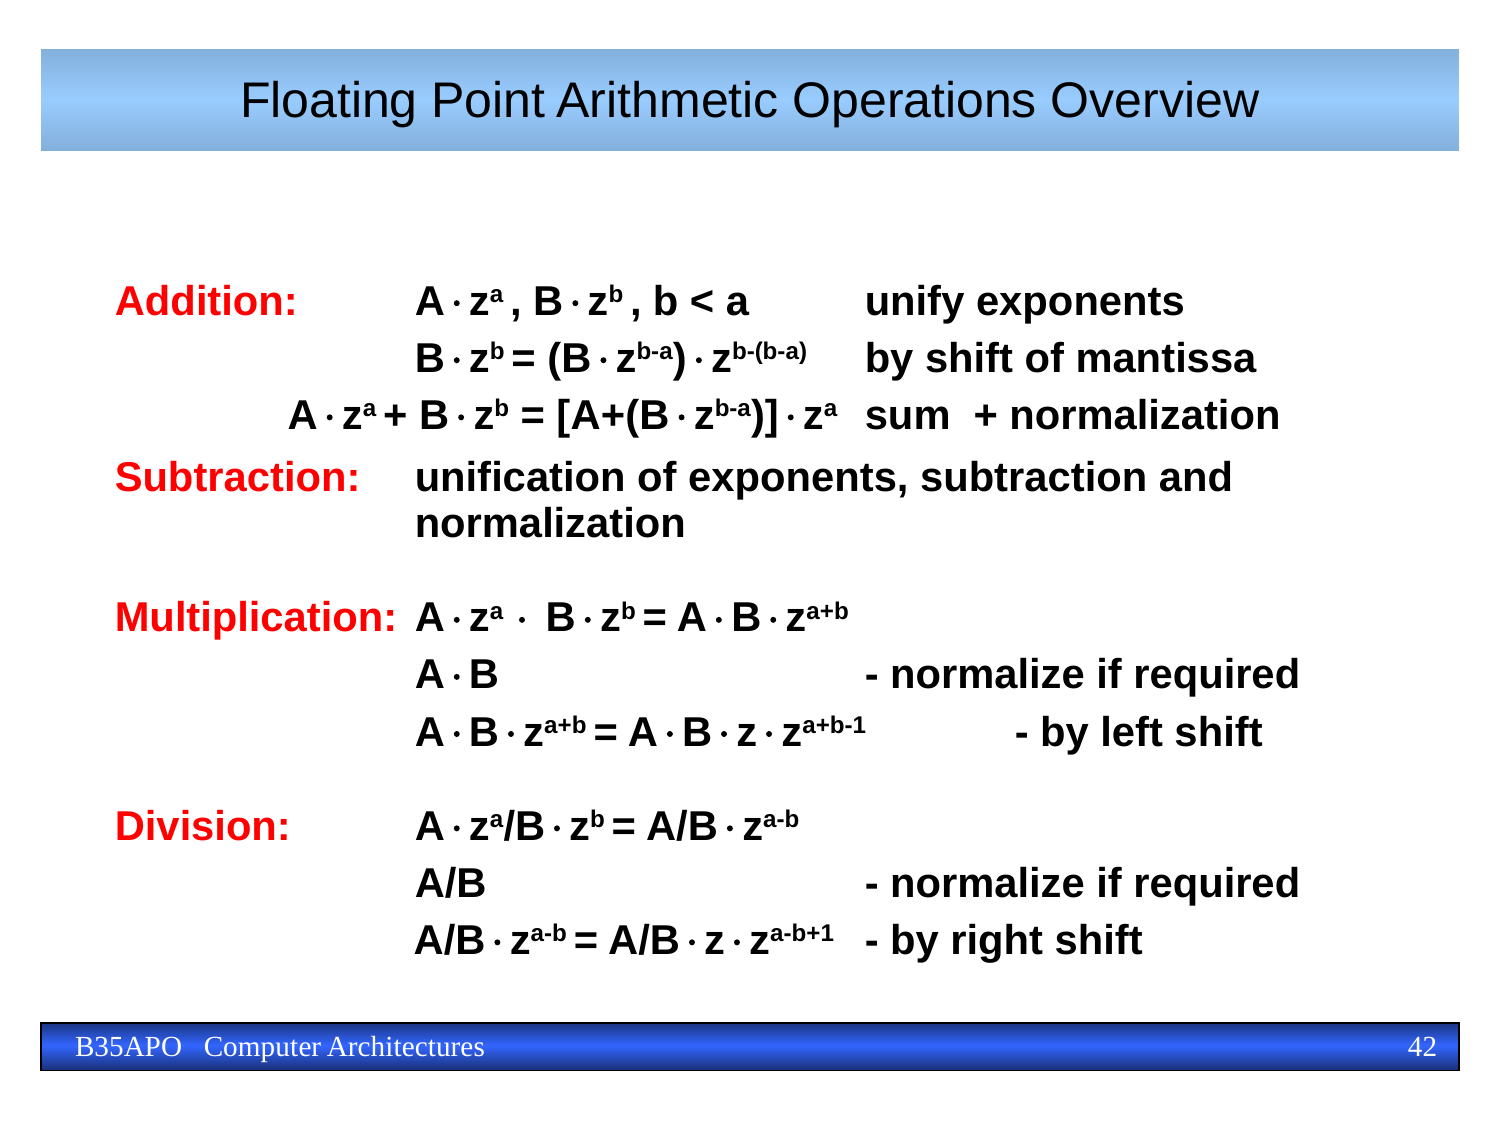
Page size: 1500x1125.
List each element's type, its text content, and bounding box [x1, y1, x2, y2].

title Floating Point Arithmetic Operations Overview [41, 49, 1459, 151]
text_box Addition: A⋅za , B⋅zb , b < a unify exponents B⋅zb = (B⋅zb-a)⋅zb-(b-a) by shift of mantissa A⋅za + B⋅zb = [A+(B⋅zb-a)]⋅za sum + normalization Subtraction: unification of exponents, subtraction and normalization Multiplication: A⋅za ⋅ B⋅zb = A⋅B⋅za+b A⋅B - normalize if required A⋅B⋅za+b = A⋅B⋅z⋅za+b-1 - by left shift Division: A⋅za/B⋅zb = A/B⋅za-b A/B - normalize if required A/B⋅za-b = A/B⋅z⋅za-b+1 - by right shift [99, 189, 1375, 990]
